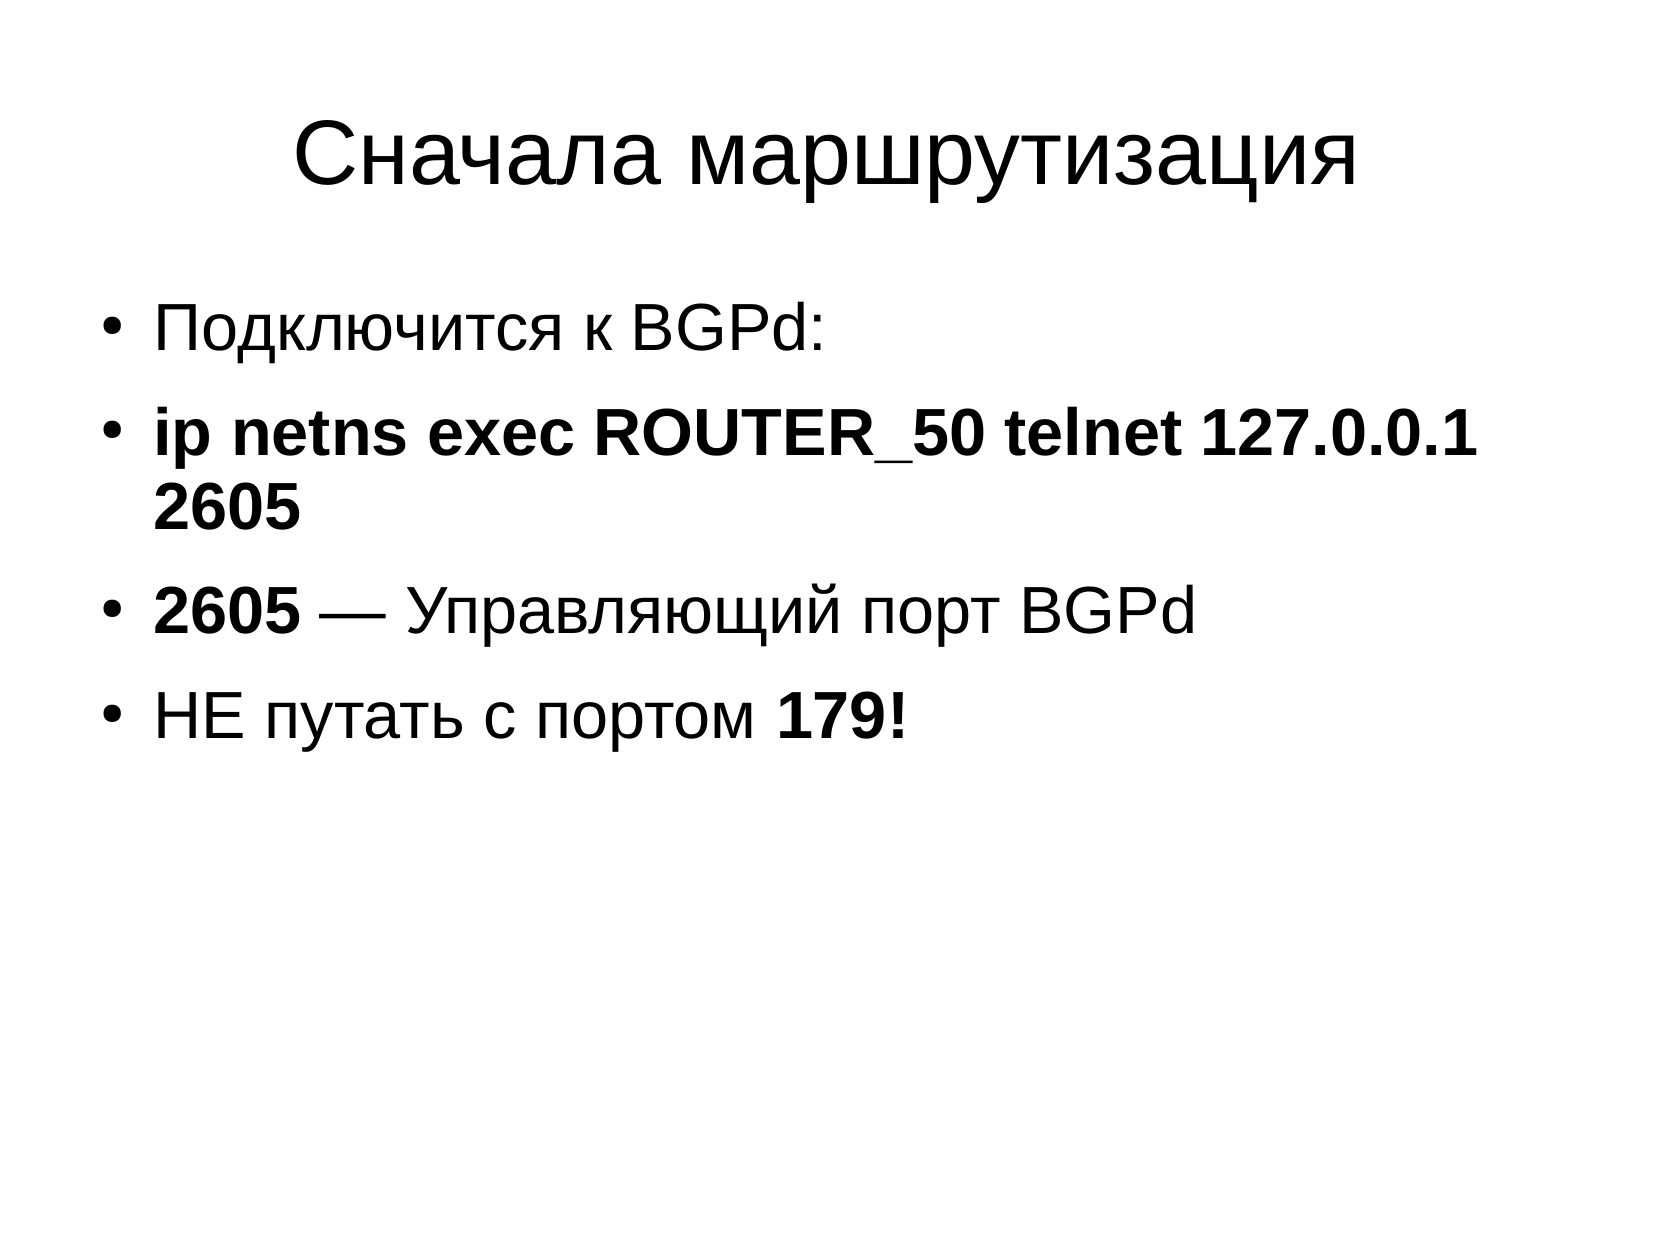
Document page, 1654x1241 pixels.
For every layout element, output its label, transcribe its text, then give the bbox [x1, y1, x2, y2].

title Сначала маршрутизация [82, 49, 1571, 257]
list Подключится к BGPd: ip netns exec ROUTER_50 telnet 127.0.0.1 2605 2605 — Управляющий порт BGPd НЕ путать с портом 179! [82, 290, 1538, 1010]
